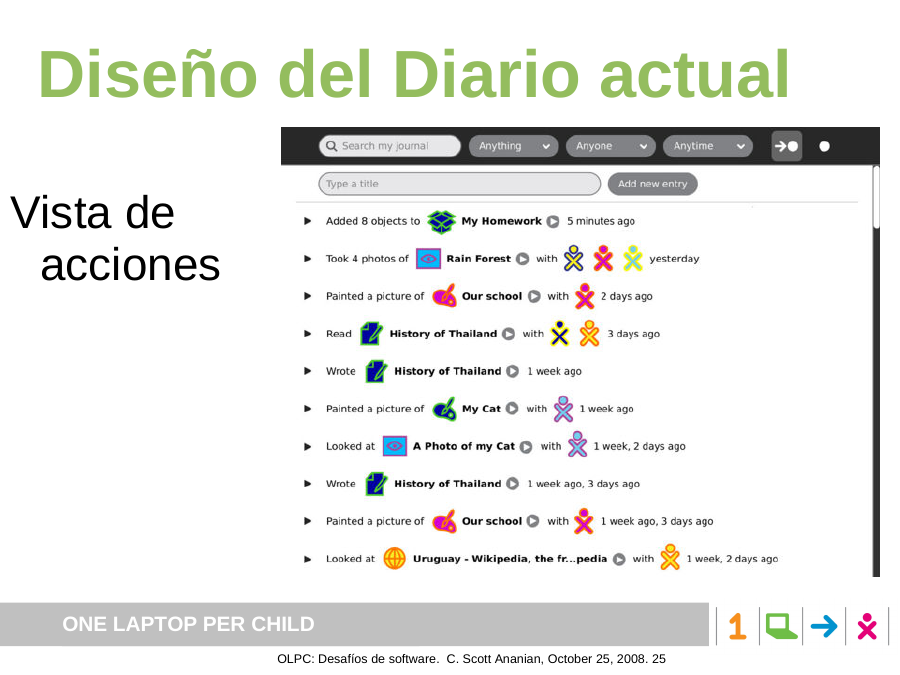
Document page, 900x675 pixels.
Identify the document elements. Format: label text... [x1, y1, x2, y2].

title Diseño del Diario actual [37, 37, 856, 211]
picture [709, 598, 898, 655]
picture [281, 127, 880, 577]
list Vista de acciones [10, 187, 263, 675]
